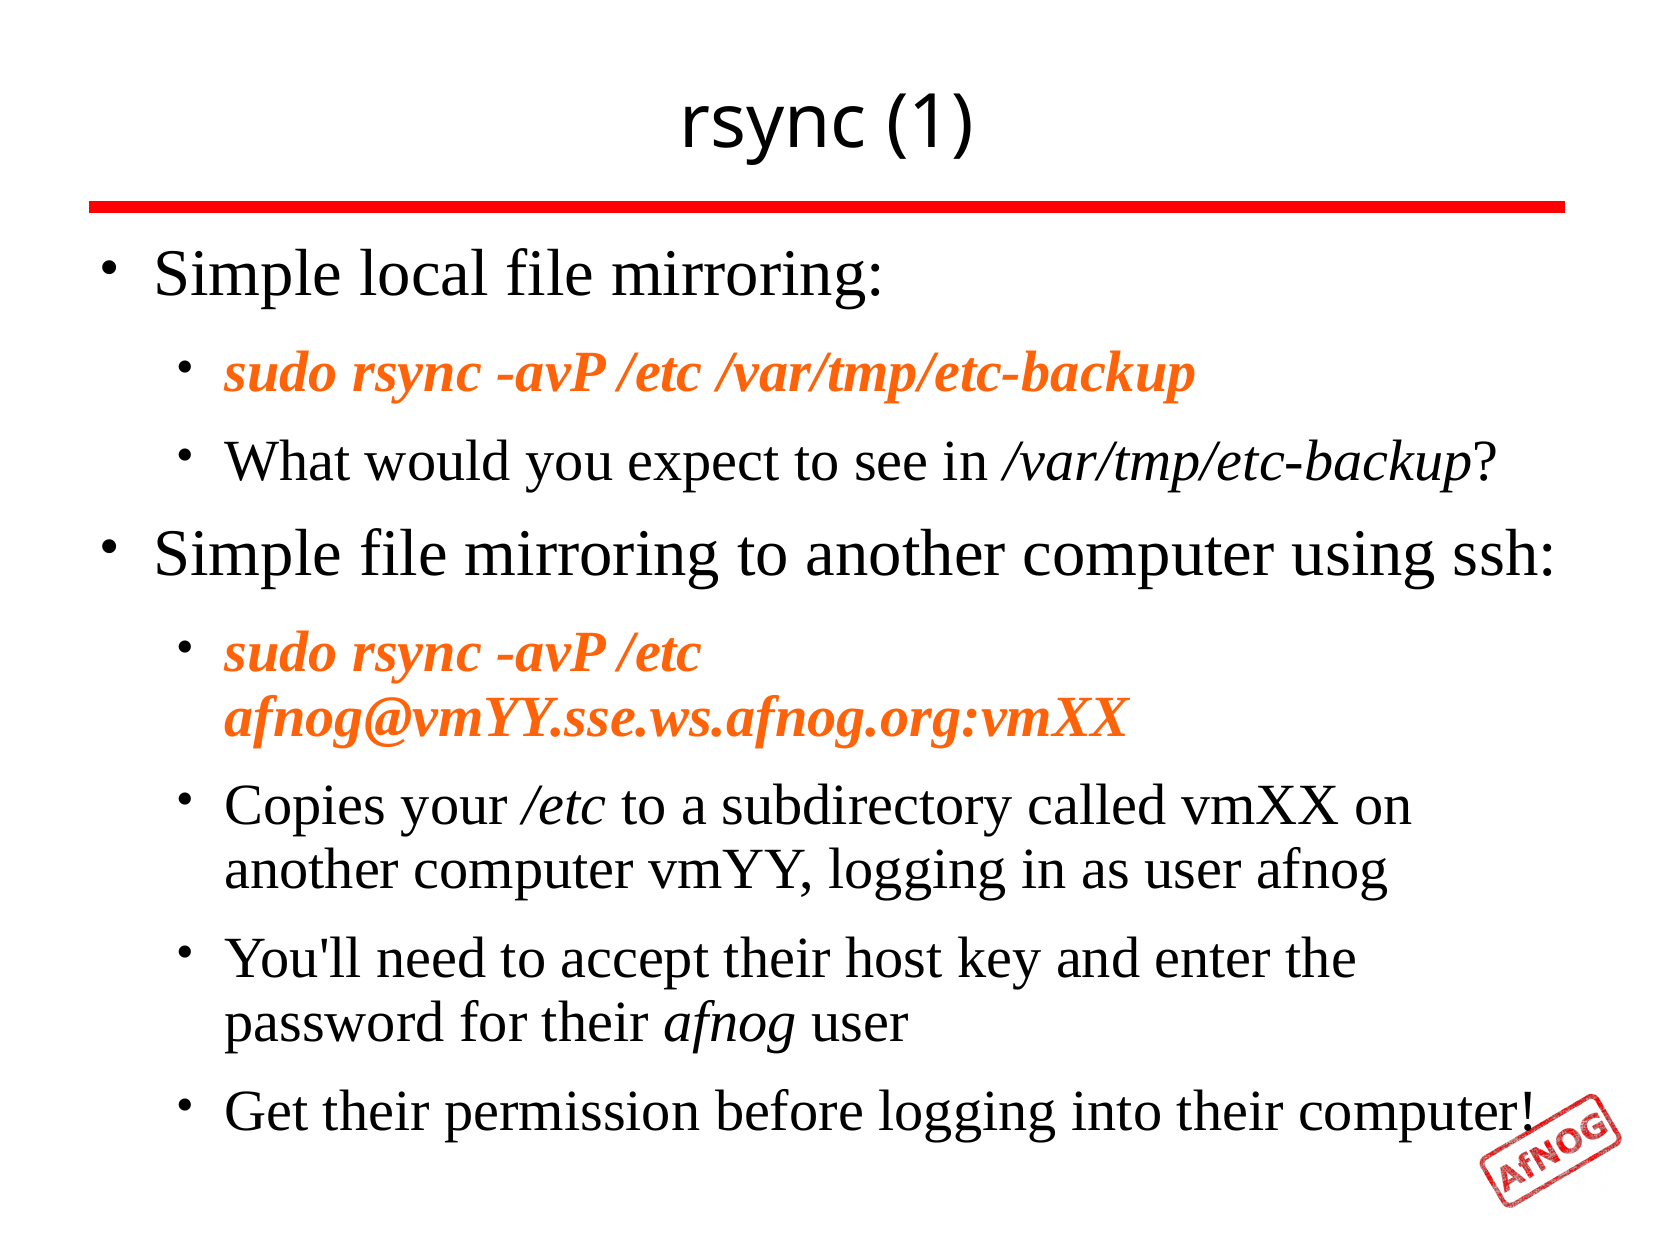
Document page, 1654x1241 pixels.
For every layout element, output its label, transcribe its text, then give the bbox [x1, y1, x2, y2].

list Simple local file mirroring: sudo rsync -avP /etc /var/tmp/etc-backup What would you expect to see in /var/tmp/etc-backup? Simple file mirroring to another computer using ssh: sudo rsync -avP /etc afnog@vmYY.sse.ws.afnog.org:vmXX Copies your /etc to a subdirectory called vmXX on another computer vmYY, logging in as user afnog You'll need to accept their host key and enter the password for their afnog user Get their permission before logging into their computer! [82, 236, 1571, 1143]
title rsync (1) [88, 29, 1565, 207]
picture [1476, 1090, 1625, 1211]
